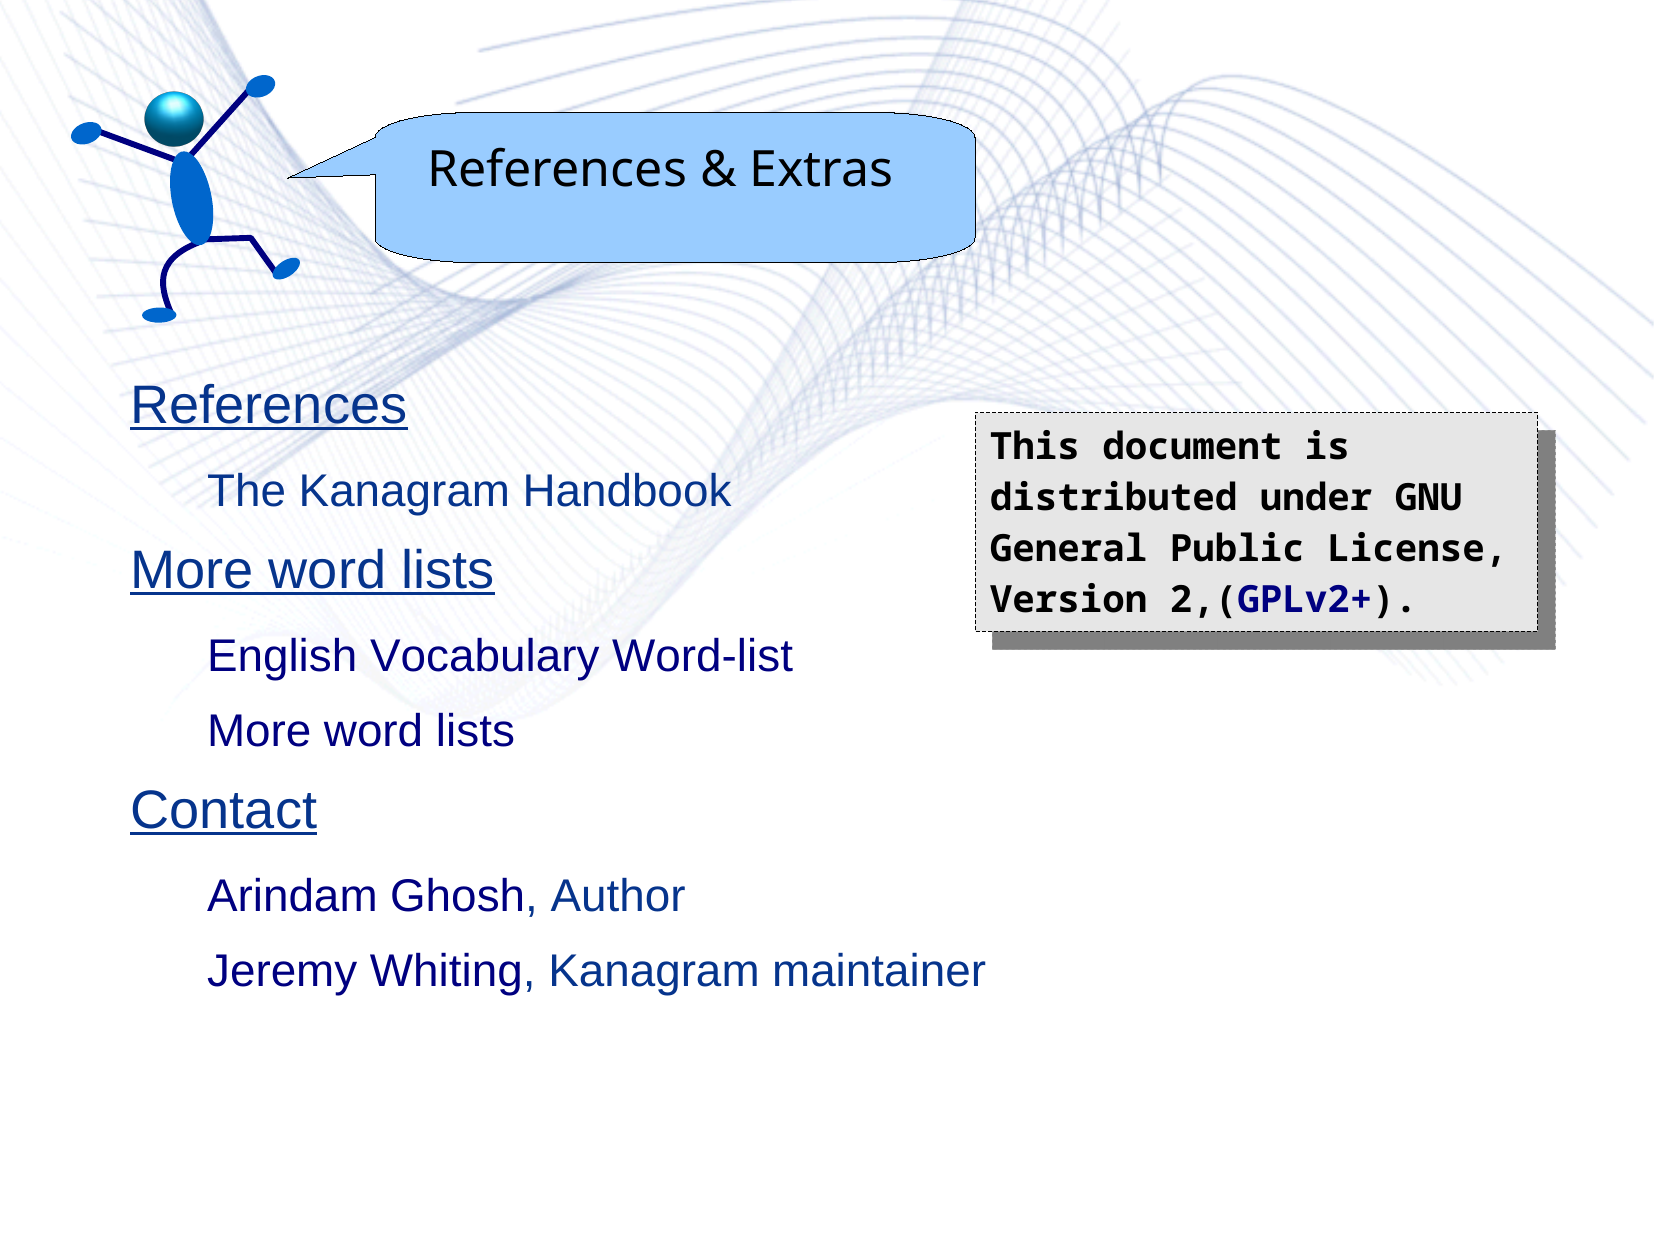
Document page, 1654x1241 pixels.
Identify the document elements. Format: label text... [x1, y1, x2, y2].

text_box [142, 307, 177, 323]
text_box [71, 122, 102, 145]
text_box [245, 75, 276, 98]
picture [0, 0, 1654, 1241]
text_box [170, 151, 214, 246]
text_box [272, 257, 300, 280]
text_box [287, 112, 962, 257]
list References The Kanagram Handbook More word lists English Vocabulary Word-list More word lists Contact Arindam Ghosh, Author Jeremy Whiting, Kanagram maintainer [112, 375, 1576, 1128]
text_box References & Extras [412, 125, 976, 263]
text_box This document is distributed under GNU General Public License, Version 2,(GPLv2+). [975, 412, 1538, 601]
